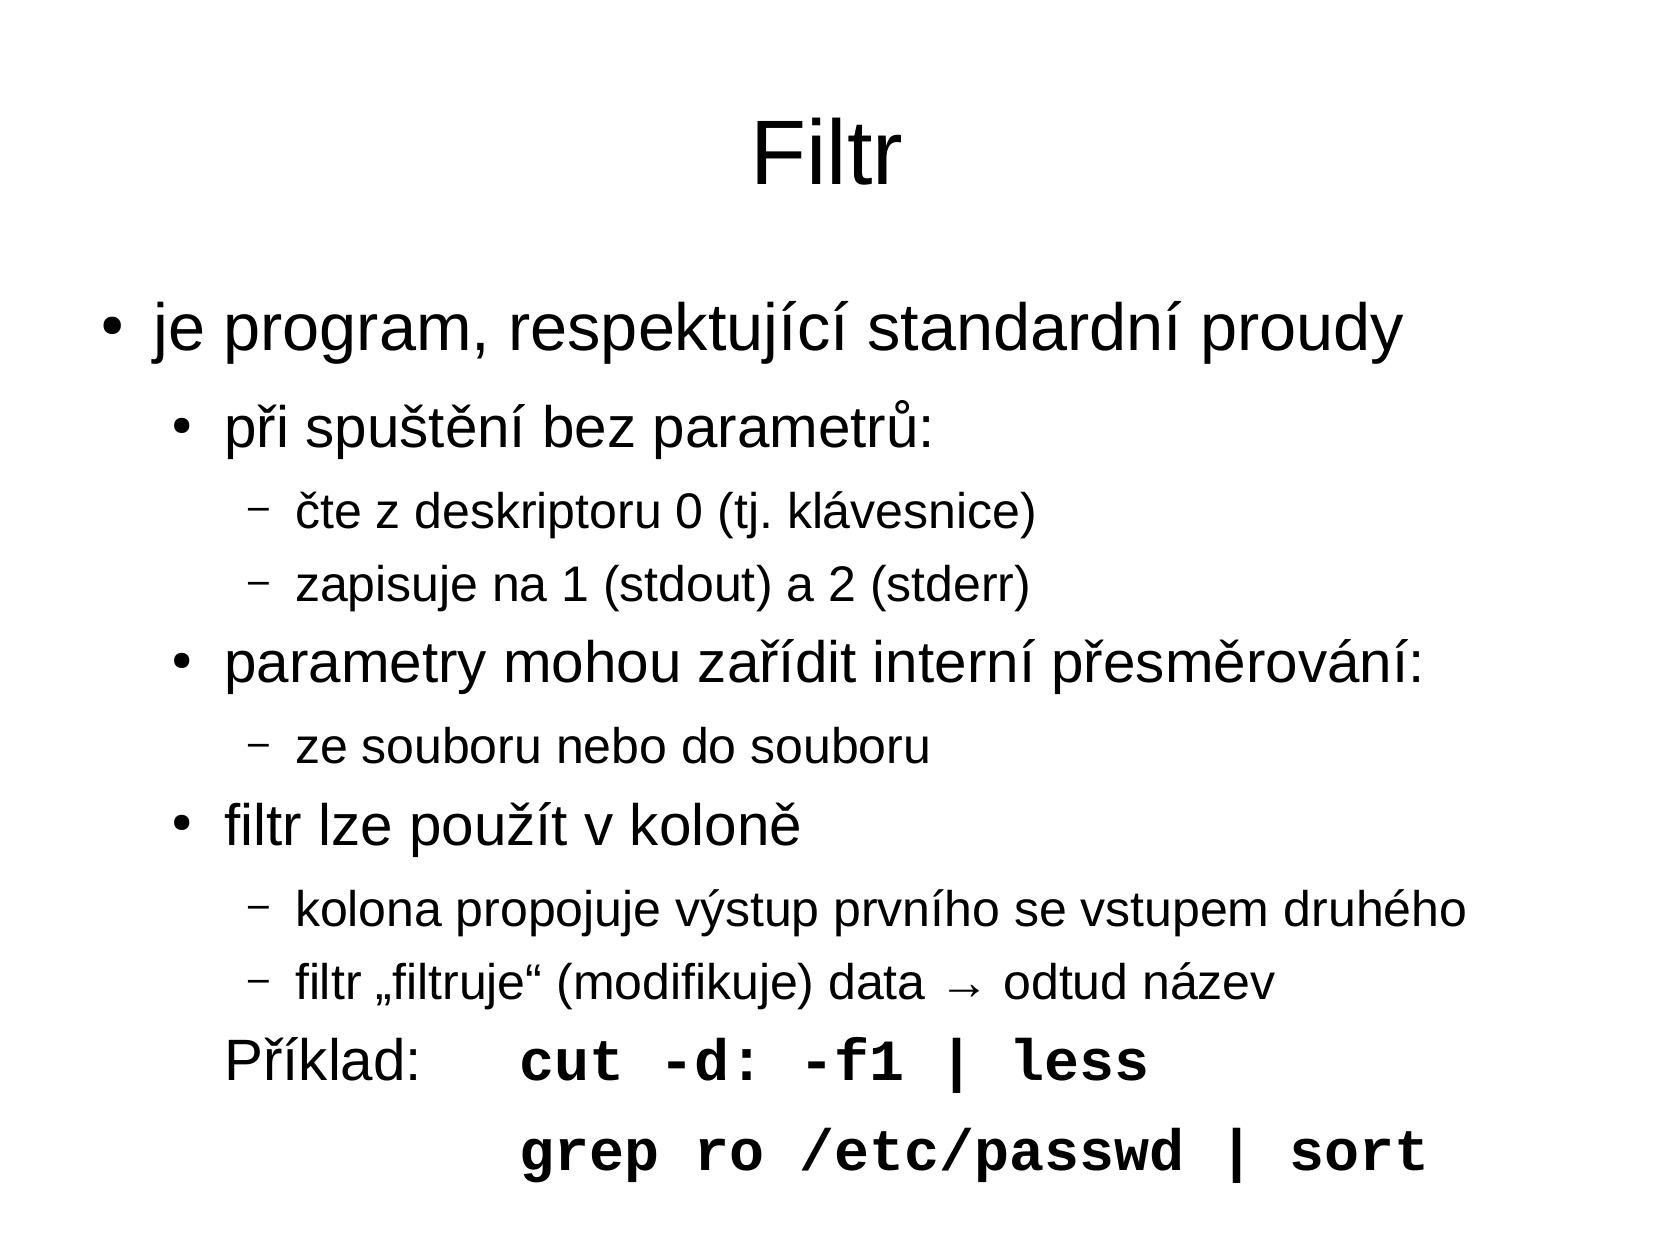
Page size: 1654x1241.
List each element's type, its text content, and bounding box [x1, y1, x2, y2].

title Filtr [82, 49, 1571, 257]
list je program, respektující standardní proudy při spuštění bez parametrů: čte z deskriptoru 0 (tj. klávesnice) zapisuje na 1 (stdout) a 2 (stderr) parametry mohou zařídit interní přesměrování: ze souboru nebo do souboru filtr lze použít v koloně kolona propojuje výstup prvního se vstupem druhého filtr „filtruje“ (modifikuje) data → odtud název Příklad: cut -d: -f1 | less grep ro /etc/passwd | sort [82, 290, 1571, 1187]
